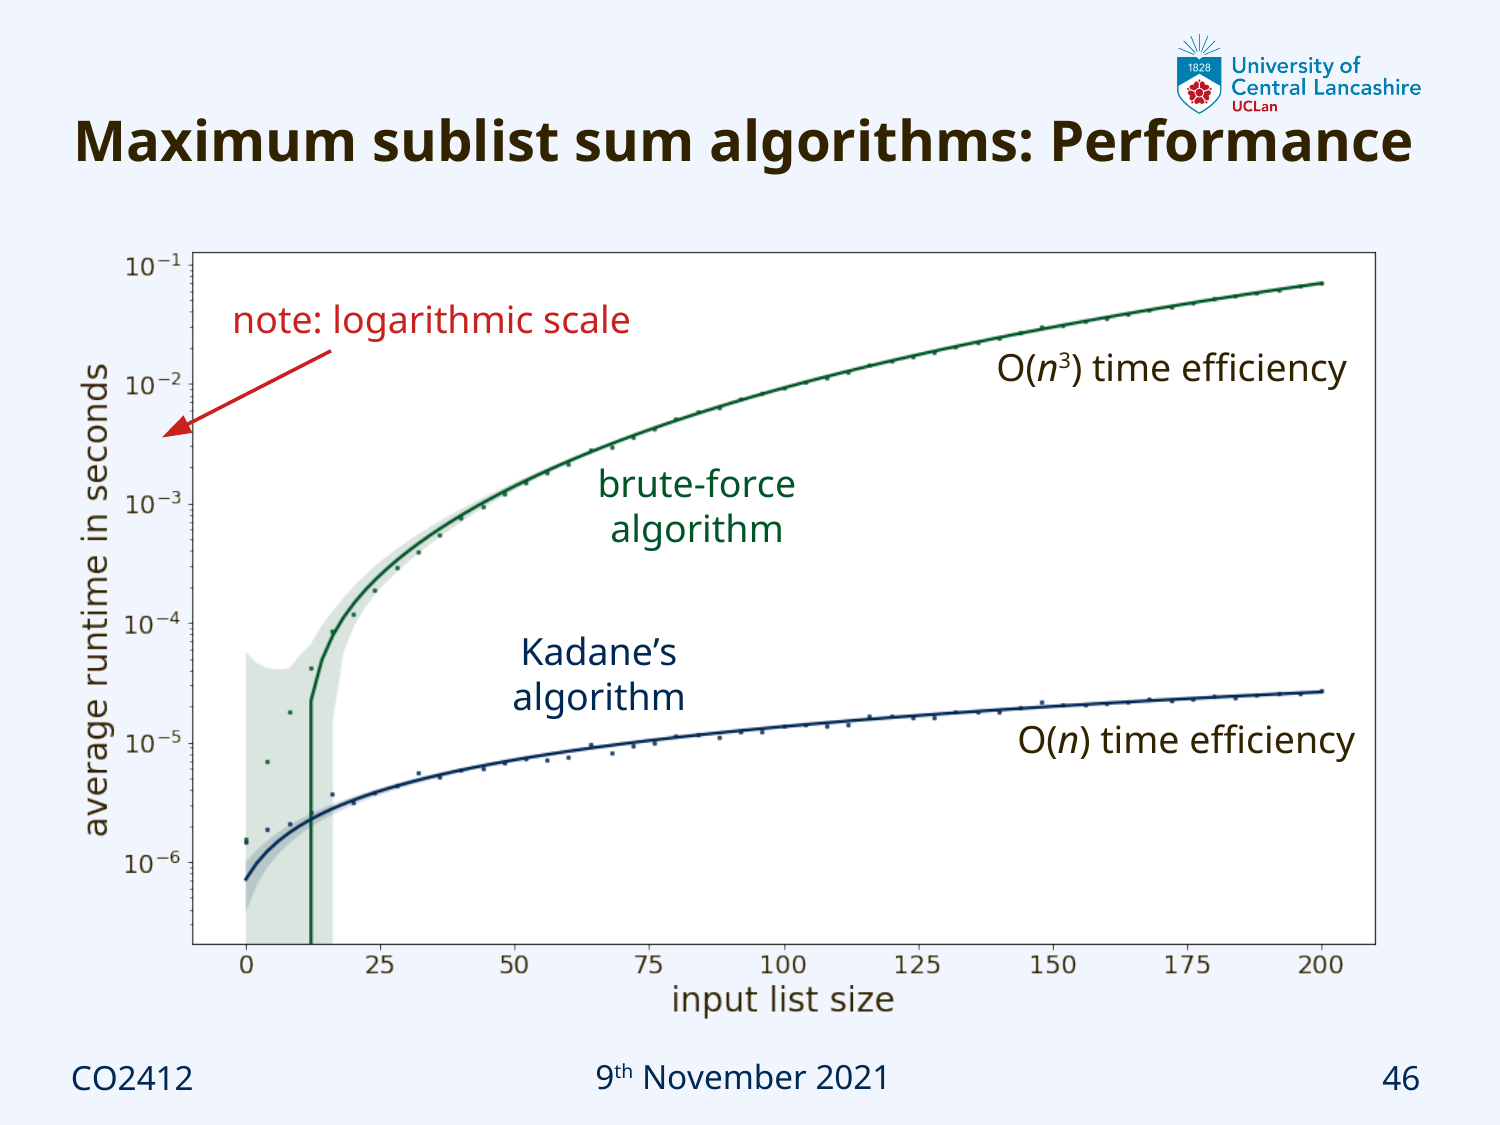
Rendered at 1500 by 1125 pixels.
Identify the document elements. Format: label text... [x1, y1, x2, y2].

text_box brute-force algorithm [553, 453, 842, 558]
text_box Kadane’s algorithm [455, 620, 744, 726]
text_box O(n3) time efficiency [981, 336, 1366, 397]
text_box O(n) time efficiency [1002, 708, 1373, 769]
picture [1177, 34, 1421, 93]
text_box note: logarithmic scale [211, 288, 652, 349]
title Maximum sublist sum algorithms: Performance [58, 93, 1475, 186]
picture [72, 242, 1385, 1029]
